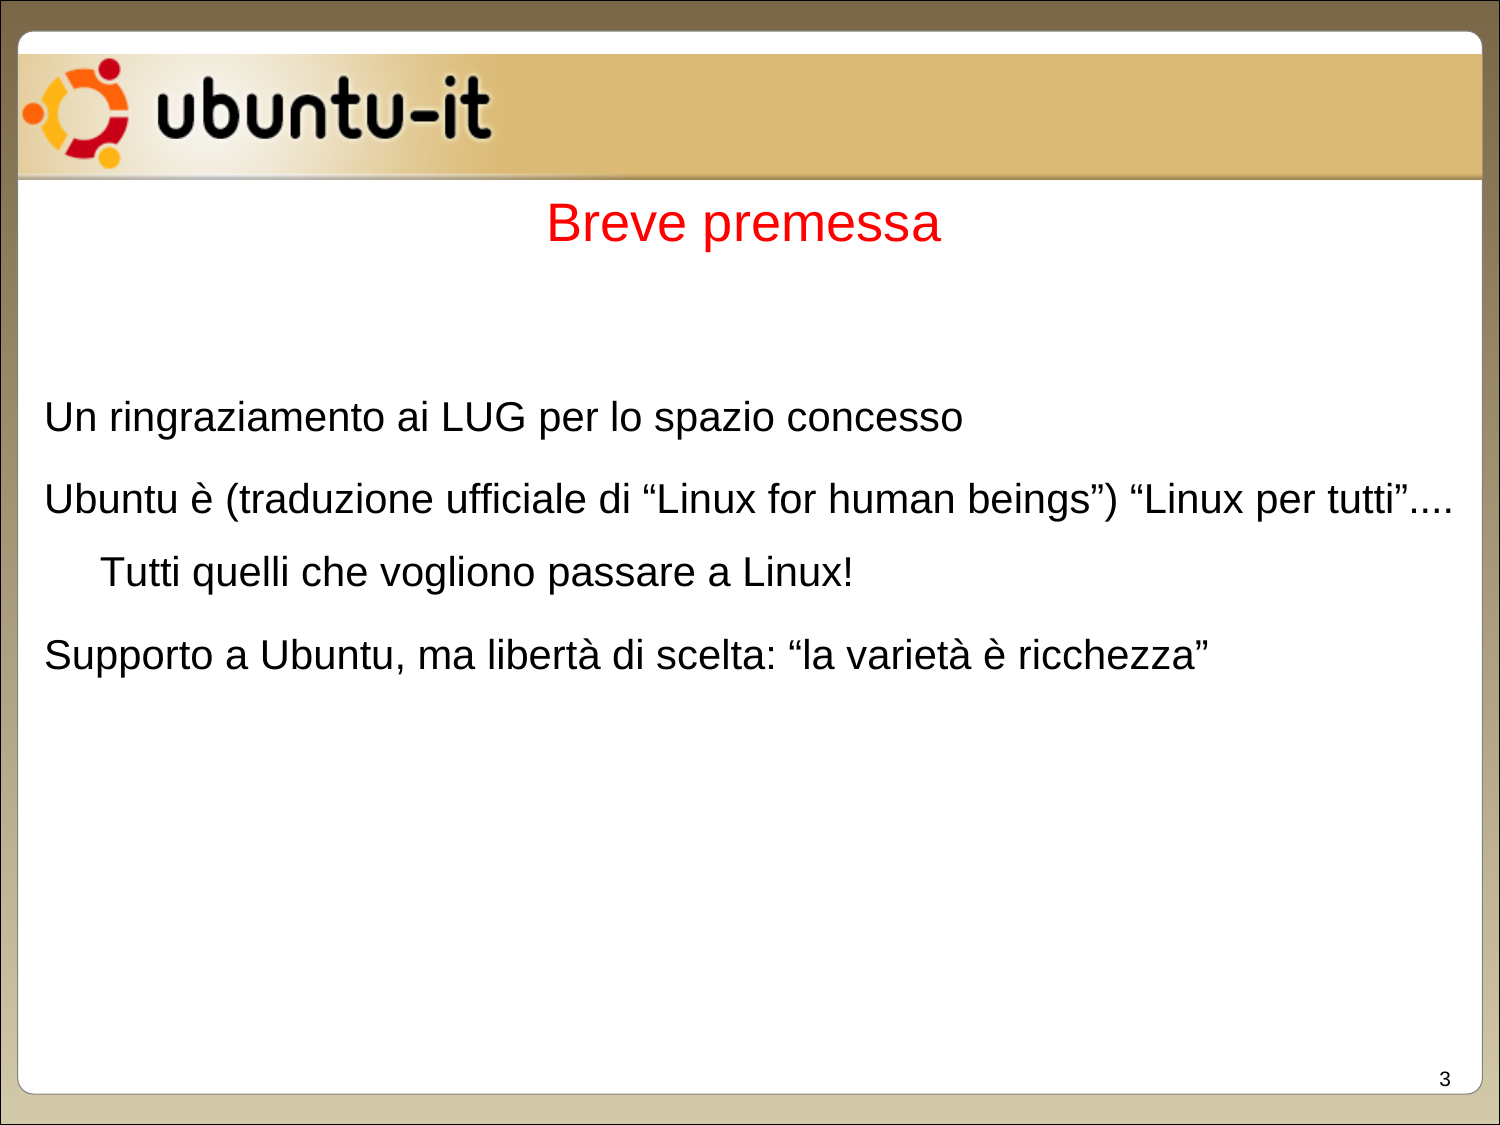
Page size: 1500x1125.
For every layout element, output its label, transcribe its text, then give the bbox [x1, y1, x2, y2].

list Un ringraziamento ai LUG per lo spazio concesso Ubuntu è (traduzione ufficiale di “Linux for human beings”) “Linux per tutti”.... Tutti quelli che vogliono passare a Linux! Supporto a Ubuntu, ma libertà di scelta: “la varietà è ricchezza” [29, 383, 1471, 1059]
title Breve premessa [17, 178, 1471, 262]
picture [18, 54, 1483, 180]
